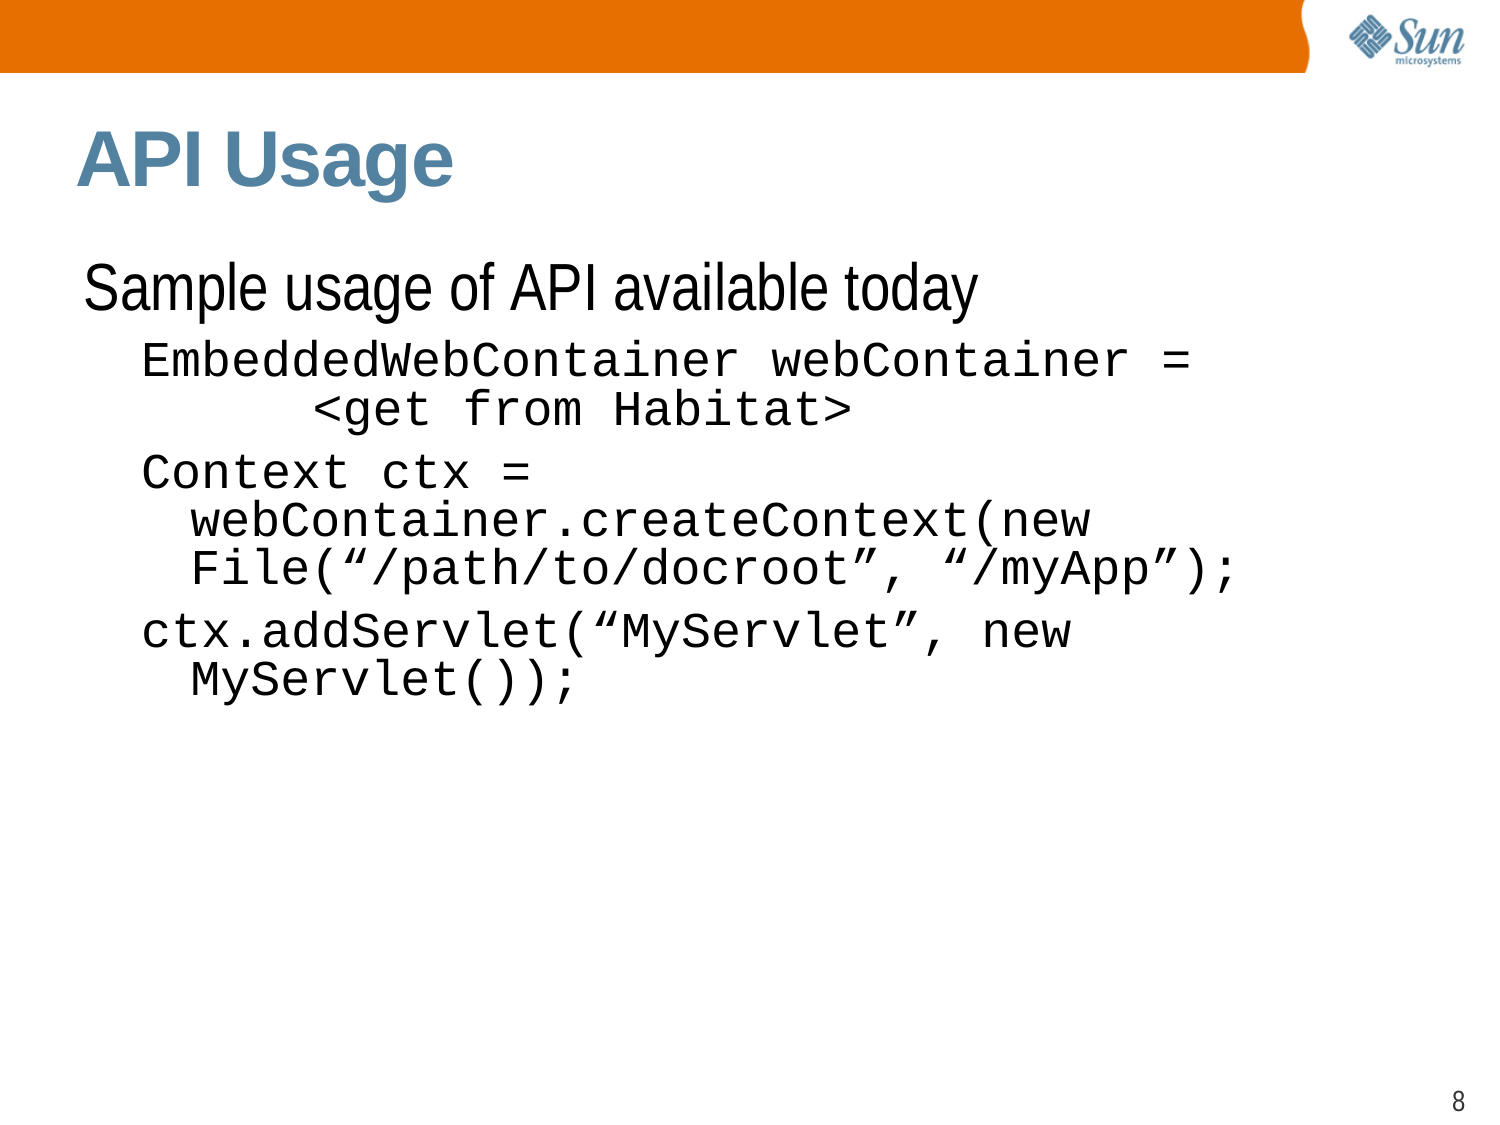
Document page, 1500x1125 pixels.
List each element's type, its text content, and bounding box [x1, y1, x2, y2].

list Sample usage of API available today EmbeddedWebContainer webContainer = <get from Habitat> Context ctx = webContainer.createContext(new File(“/path/to/docroot”, “/myApp”); ctx.addServlet(“MyServlet”, new MyServlet()); [64, 258, 1401, 1062]
picture [0, 0, 1500, 73]
title API Usage [75, 123, 1437, 227]
